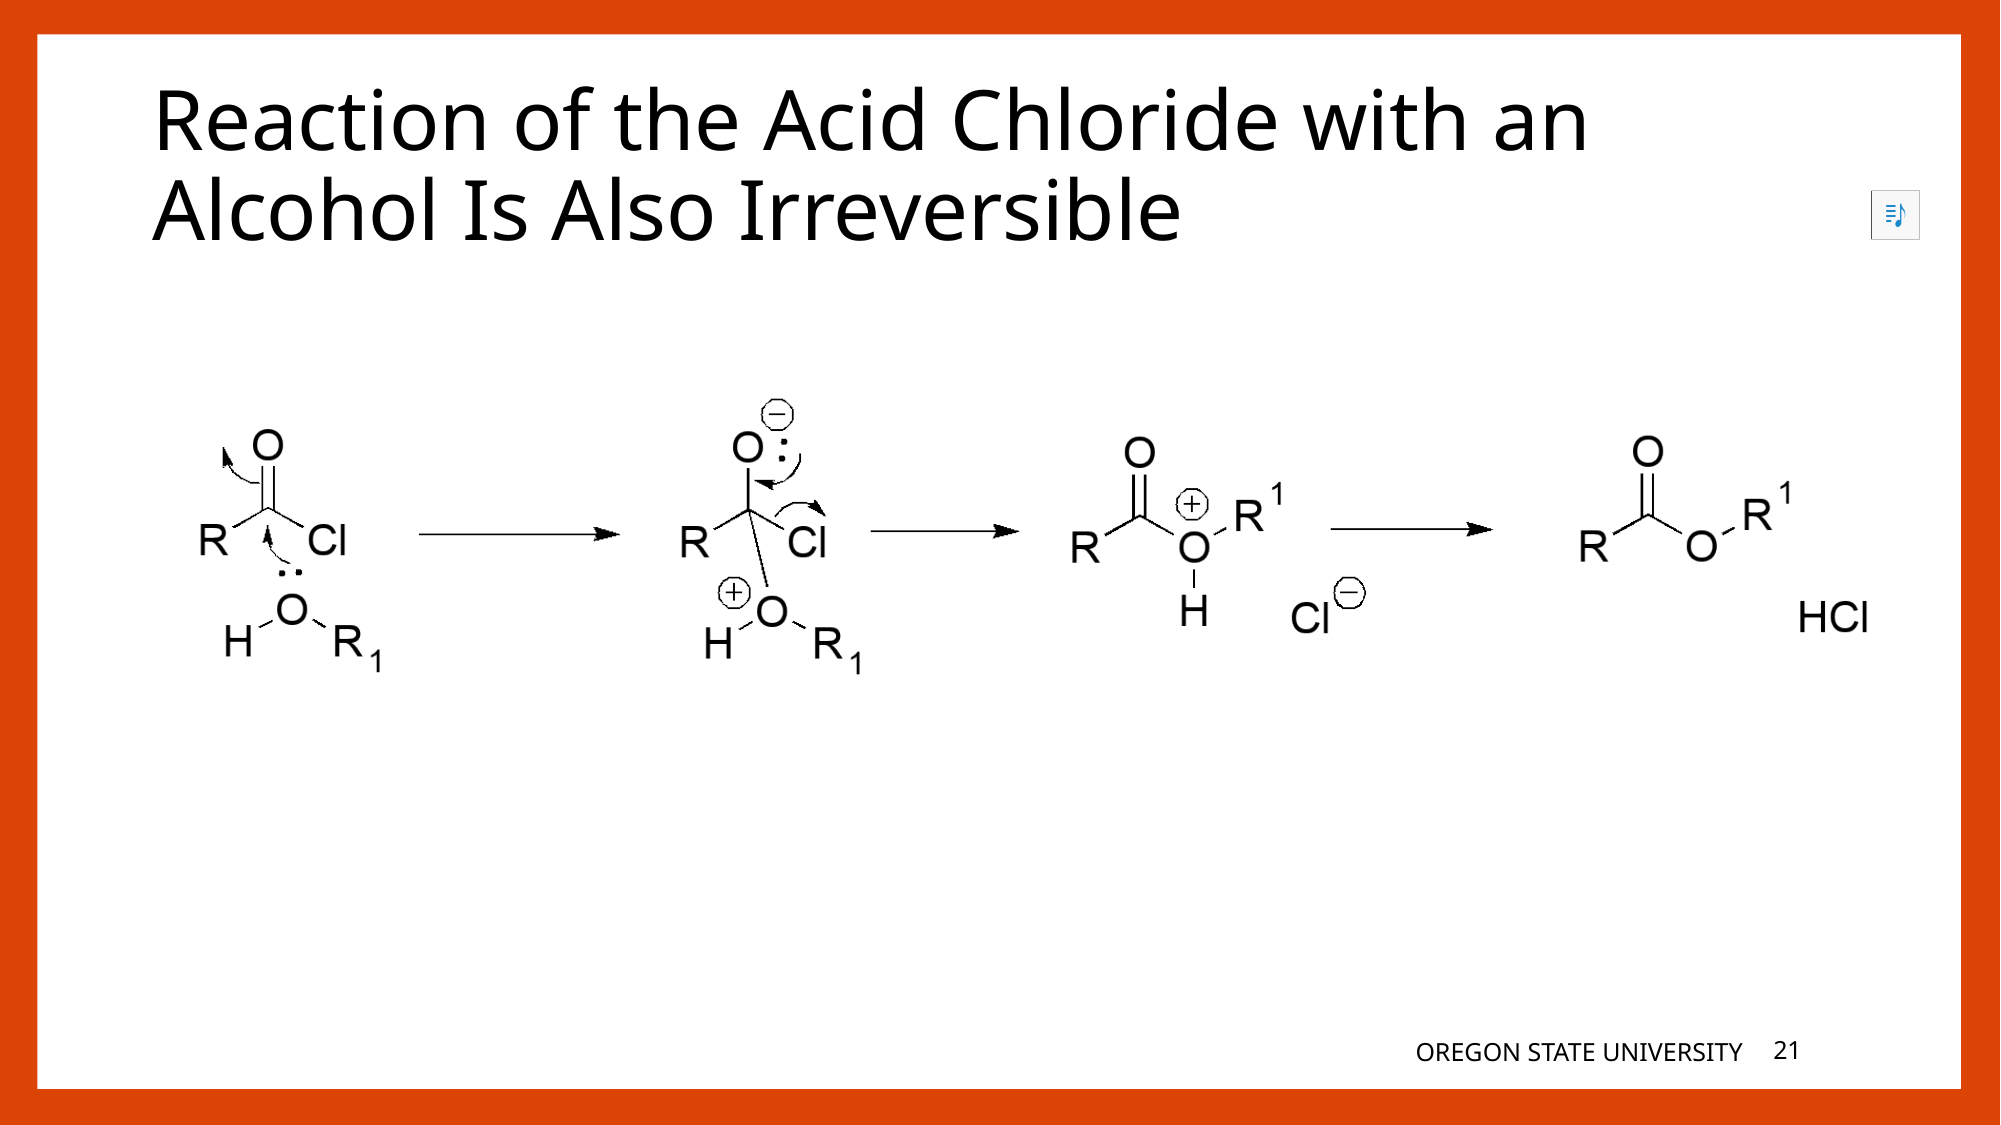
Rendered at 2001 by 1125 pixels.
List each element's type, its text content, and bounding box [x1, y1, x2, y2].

title Reaction of the Acid Chloride with an Alcohol Is Also Irreversible [137, 59, 1863, 278]
text_box [1870, 190, 1921, 240]
picture [150, 389, 1904, 702]
footer OREGON STATE UNIVERSITY [662, 1021, 1758, 1082]
slide_number 1 [1758, 1021, 1863, 1082]
